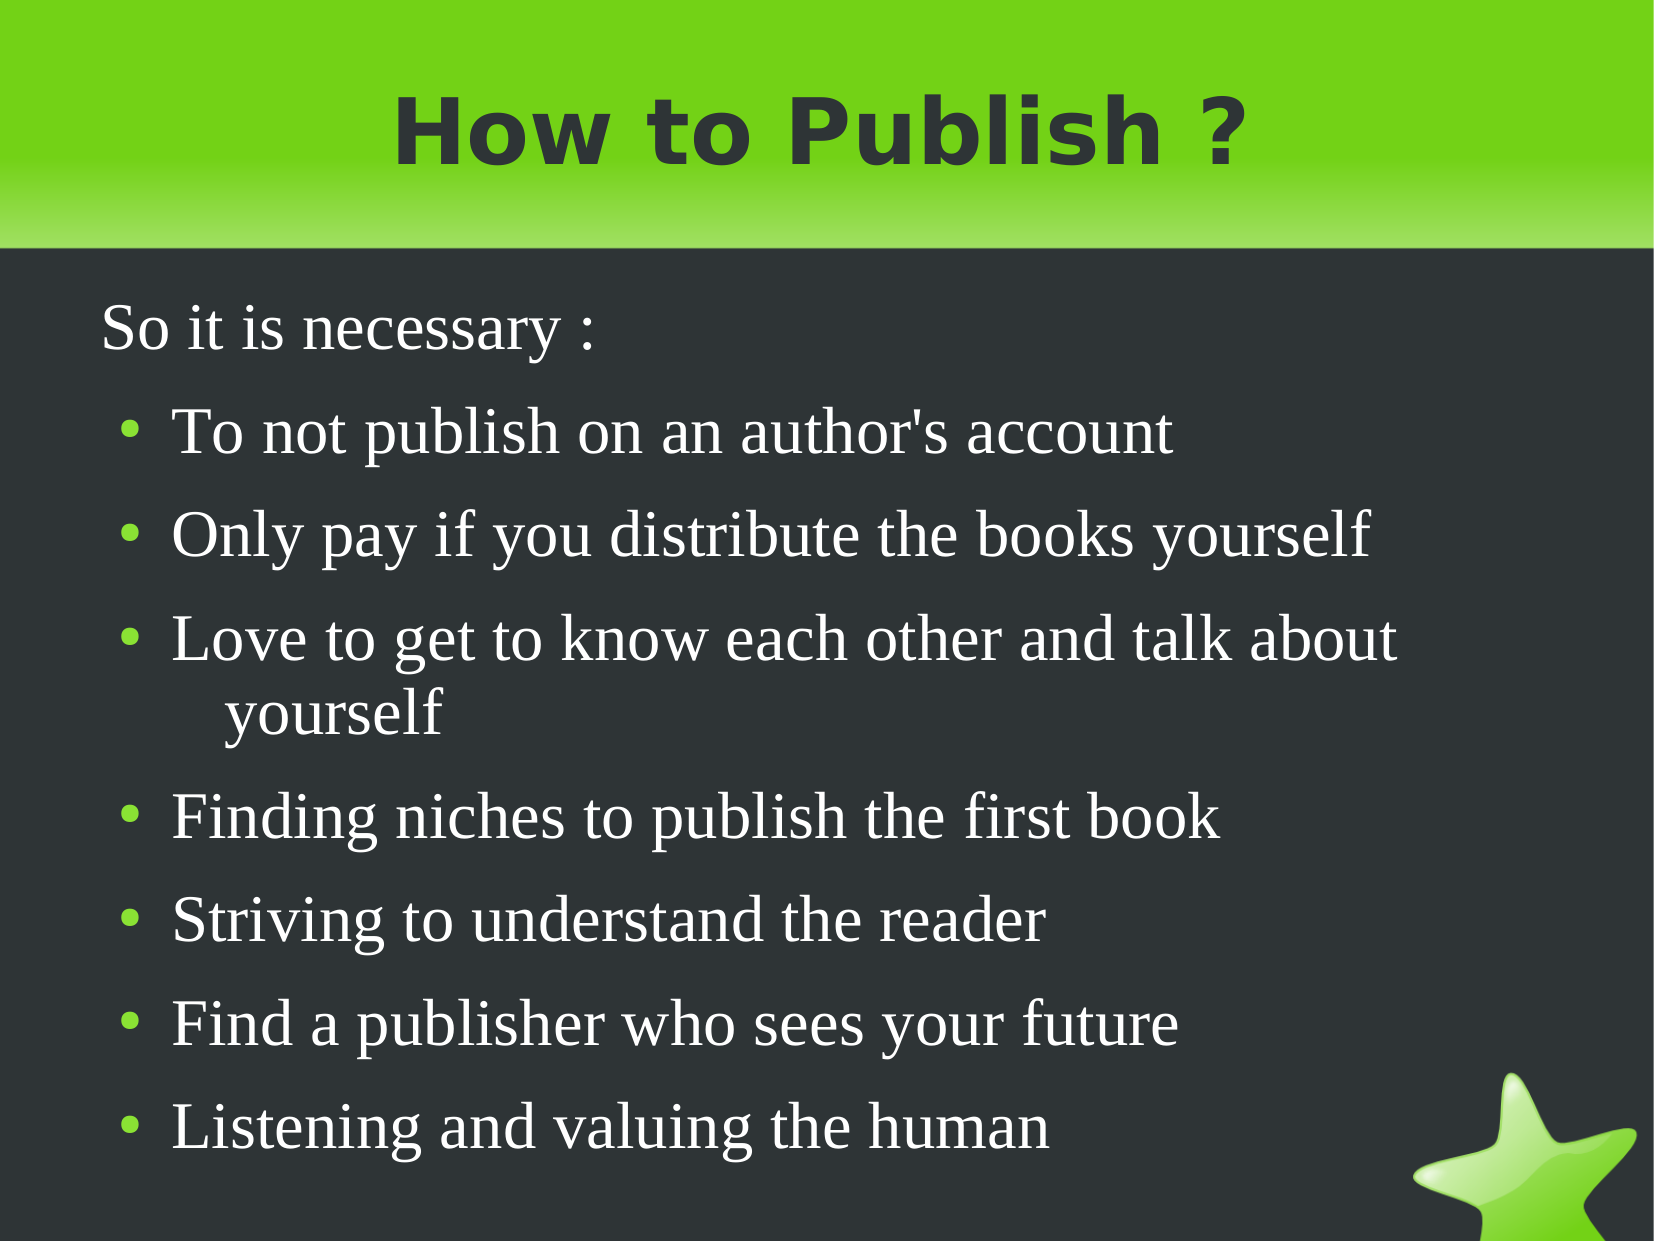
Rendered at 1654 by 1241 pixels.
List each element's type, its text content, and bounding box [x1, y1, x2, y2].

list So it is necessary : To not publish on an author's account Only pay if you distribute the books yourself Love to get to know each other and talk about yourself Finding niches to publish the first book Striving to understand the reader Find a publisher who sees your future Listening and valuing the human [82, 290, 1571, 1144]
picture [0, 0, 1654, 1241]
title How to Publish ? [76, 36, 1565, 229]
